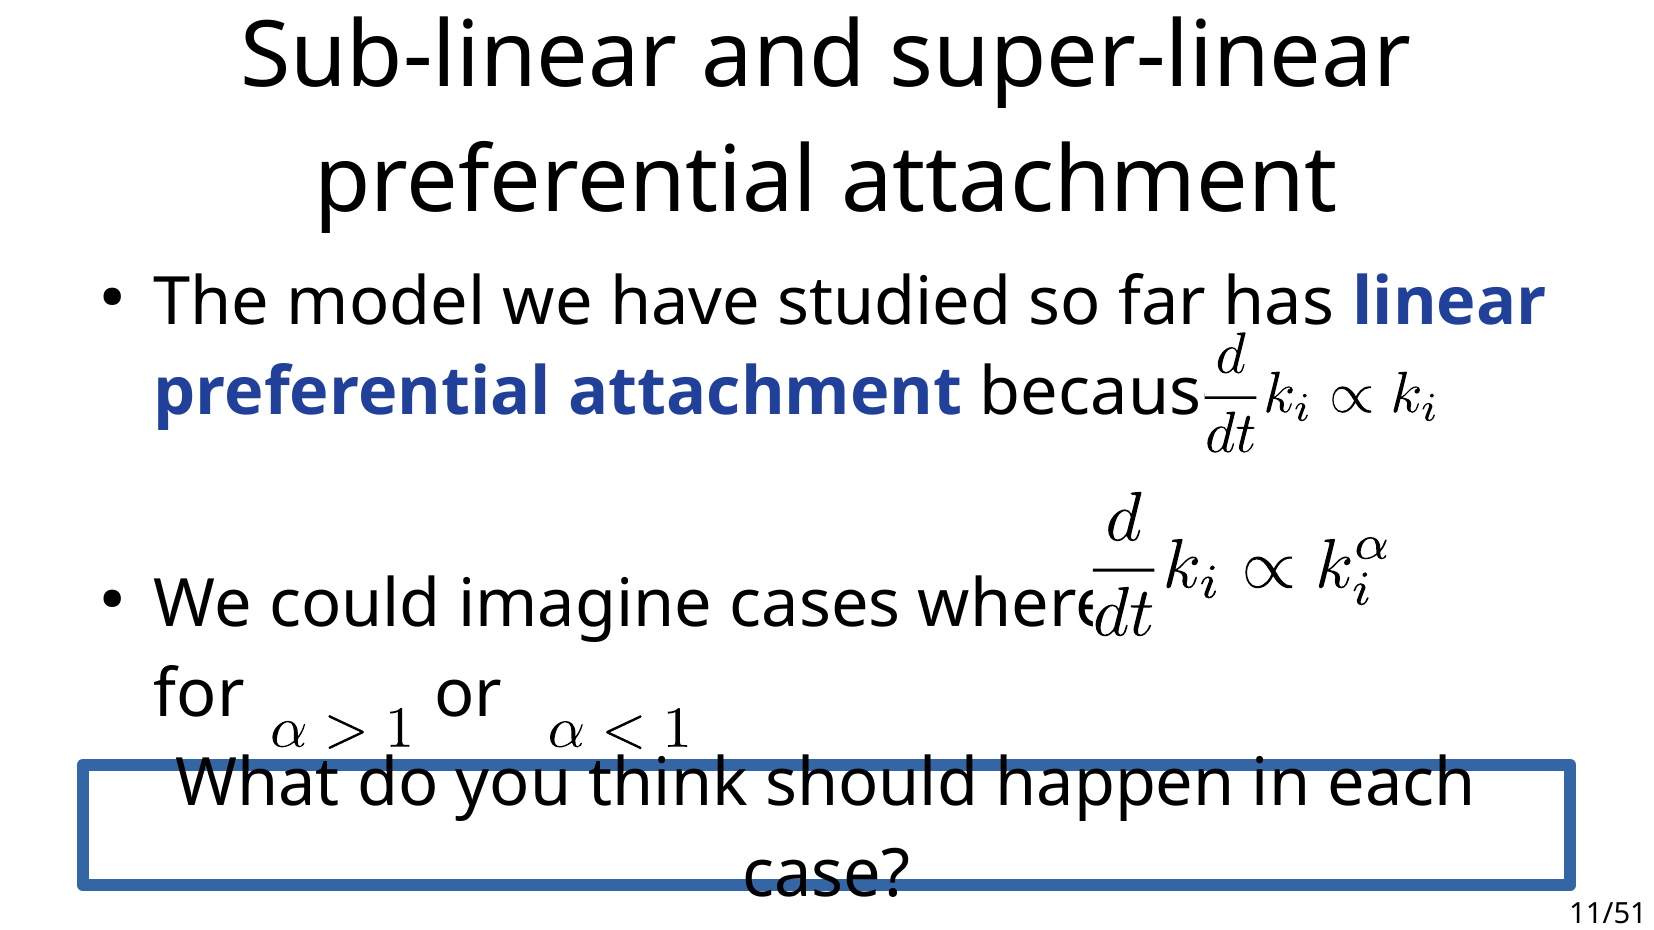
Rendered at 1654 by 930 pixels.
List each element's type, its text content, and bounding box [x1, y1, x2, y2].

list What do you think should happen in each case? [82, 765, 1571, 886]
list The model we have studied so far has linear preferential attachment because We could imagine cases where for or [82, 252, 1571, 759]
text_box [270, 707, 415, 750]
text_box [1205, 332, 1438, 453]
text_box [547, 708, 692, 750]
title Sub-linear and super-linear preferential attachment [82, 0, 1571, 243]
text_box [1092, 491, 1390, 637]
